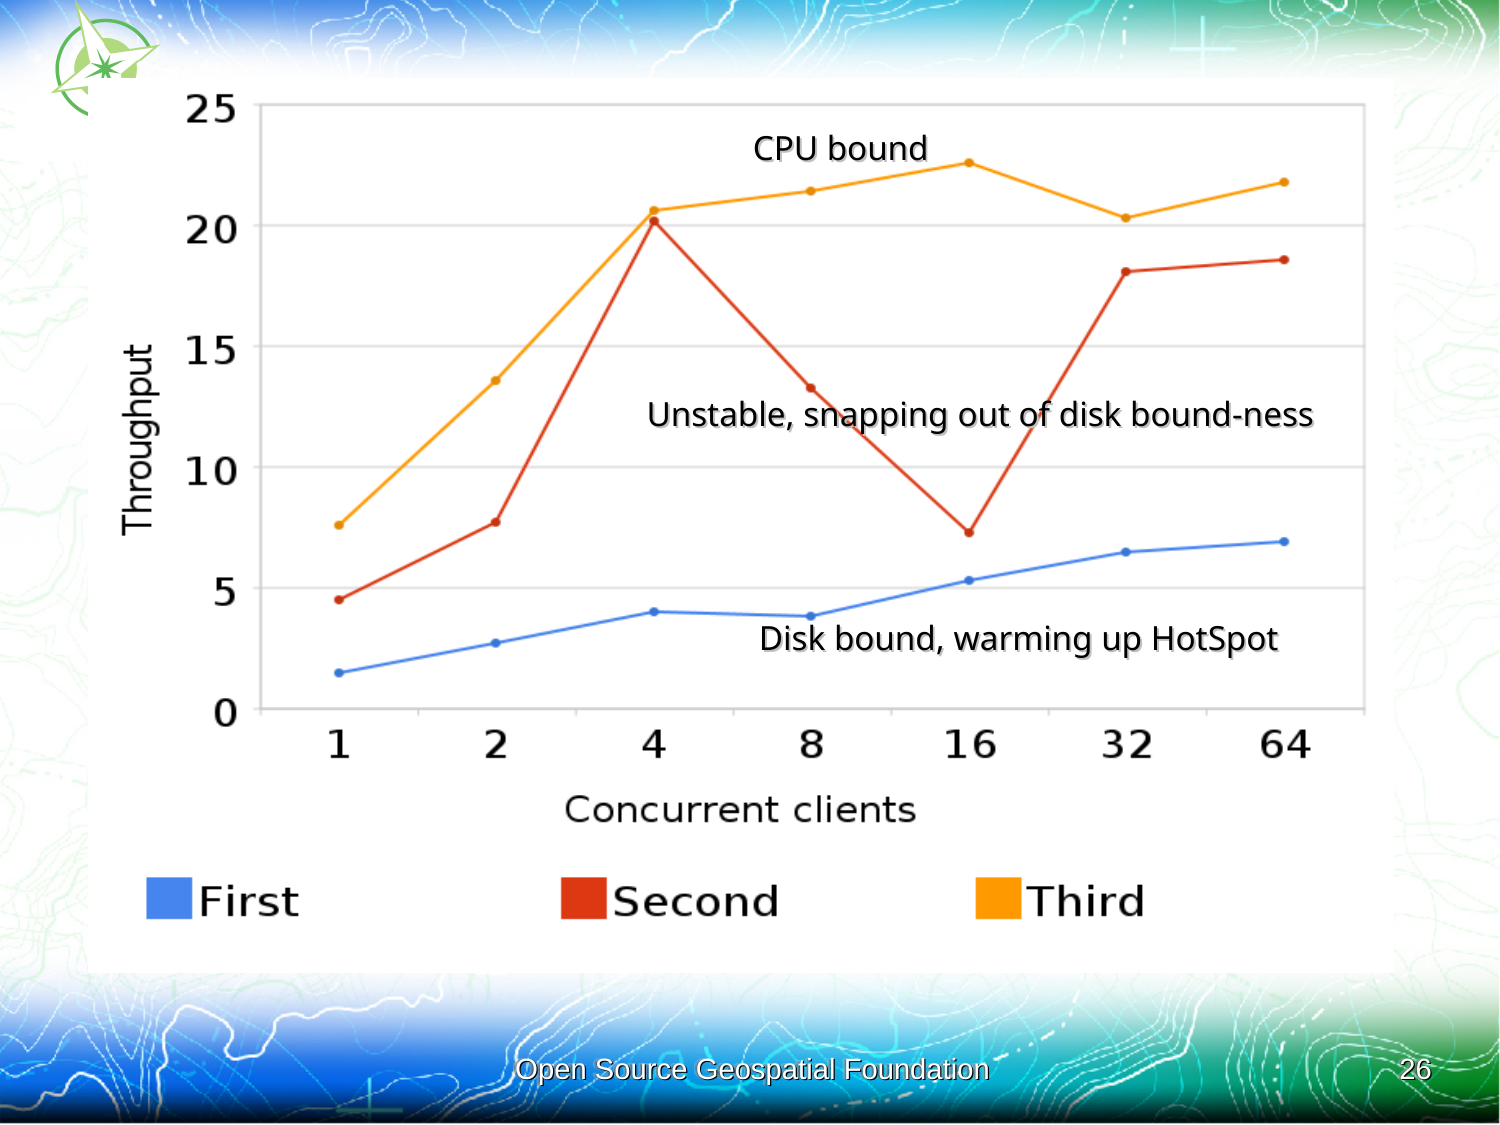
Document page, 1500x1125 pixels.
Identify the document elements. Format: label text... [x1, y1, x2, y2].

picture [0, 0, 1500, 1125]
text_box Unstable, snapping out of disk bound-ness [631, 385, 1377, 441]
text_box CPU bound [738, 120, 952, 175]
text_box Disk bound, warming up HotSpot [744, 610, 1330, 665]
